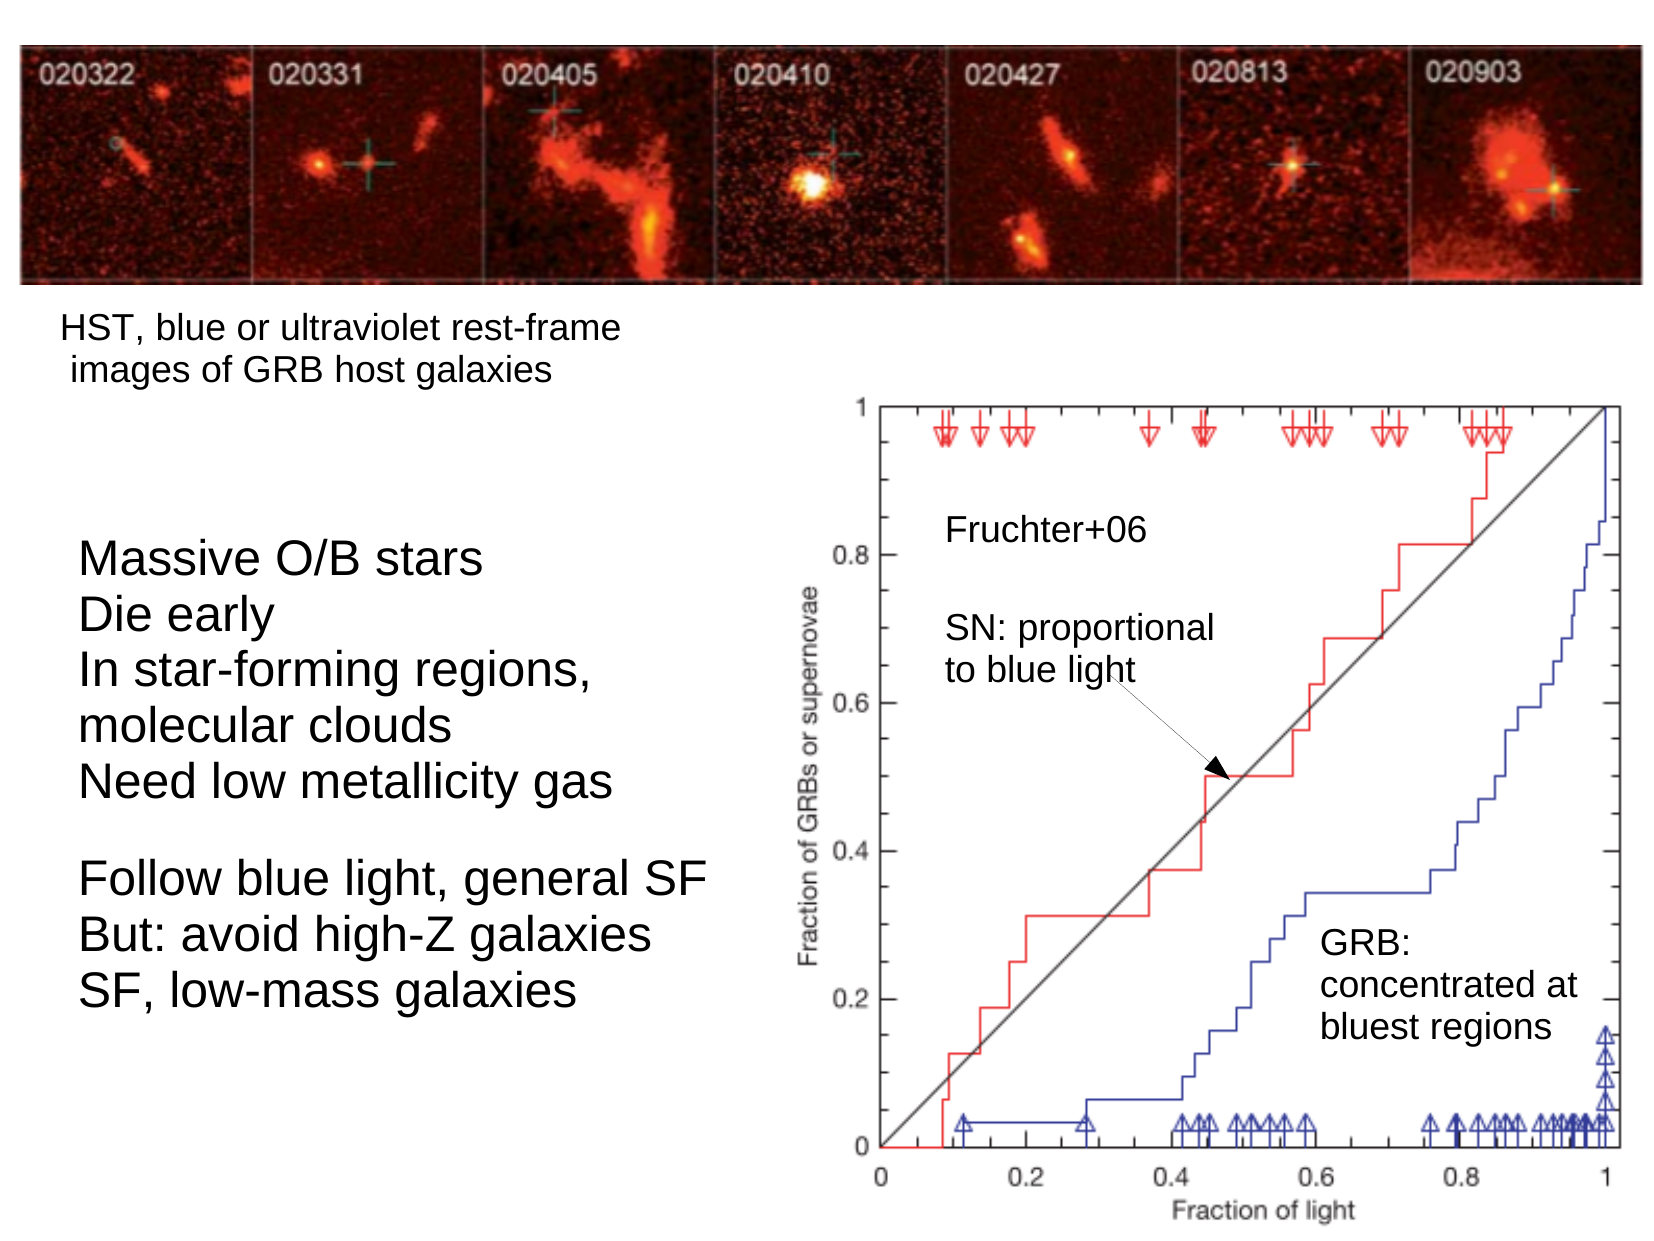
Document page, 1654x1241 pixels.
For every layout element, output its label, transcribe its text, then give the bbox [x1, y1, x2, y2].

picture [765, 379, 1632, 1241]
text_box GRB: concentrated at bluest regions [1305, 915, 1606, 1059]
text_box SN: proportional to blue light [930, 600, 1231, 702]
text_box Fruchter+06 [930, 501, 1396, 601]
text_box Massive O/B stars Die early In star-forming regions, molecular clouds Need low metallicity gas Follow blue light, general SF But: avoid high-Z galaxies SF, low-mass galaxies [63, 523, 751, 1082]
picture [14, 45, 1654, 286]
text_box HST, blue or ultraviolet rest-frame images of GRB host galaxies [45, 300, 646, 402]
